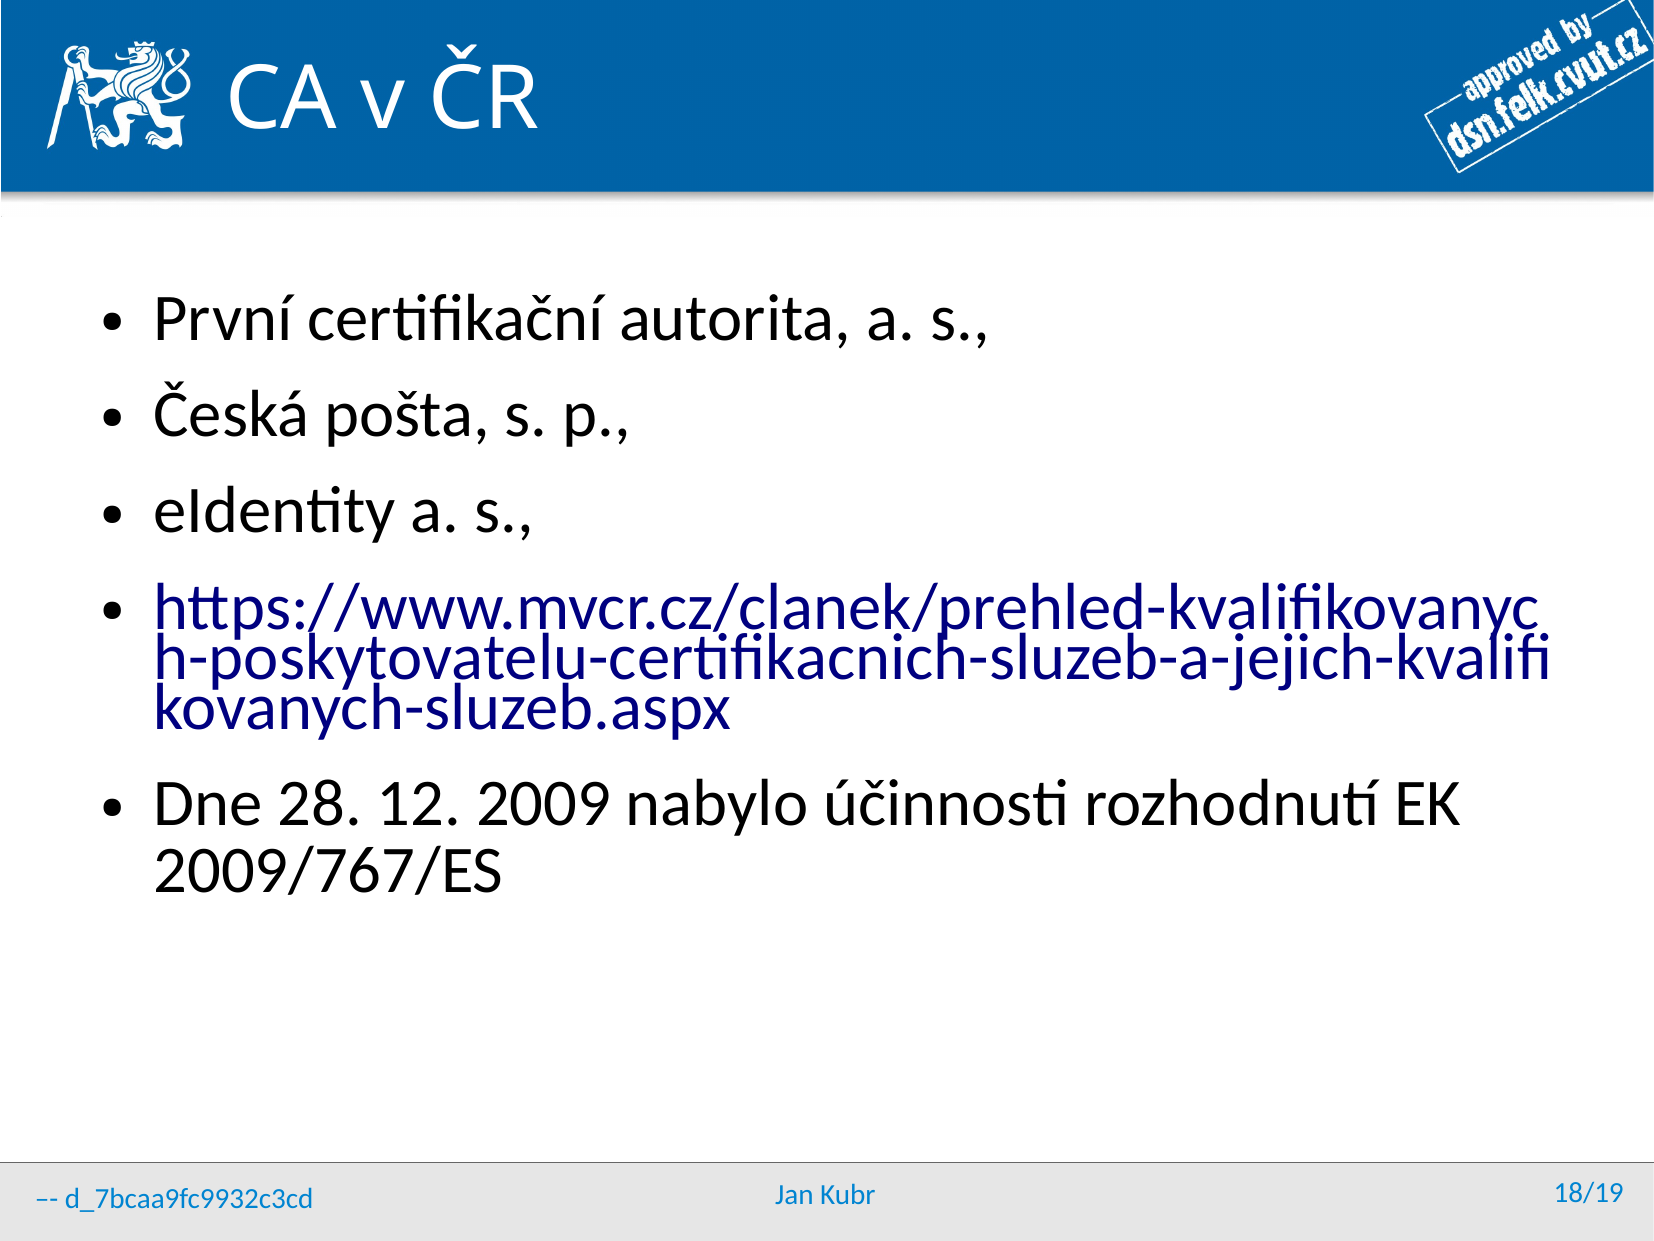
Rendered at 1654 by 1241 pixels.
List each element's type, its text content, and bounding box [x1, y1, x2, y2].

picture [1, 0, 1654, 217]
list První certifikační autorita, a. s., Česká pošta, s. p., eIdentity a. s., https://www.mvcr.cz/clanek/prehled-kvalifikovanych-poskytovatelu-certifikacnich-sluzeb-a-jejich-kvalifikovanych-sluzeb.aspx Dne 28. 12. 2009 nabylo účinnosti rozhodnutí EK 2009/767/ES [82, 290, 1571, 1010]
title CA v ČR [225, 0, 1426, 188]
